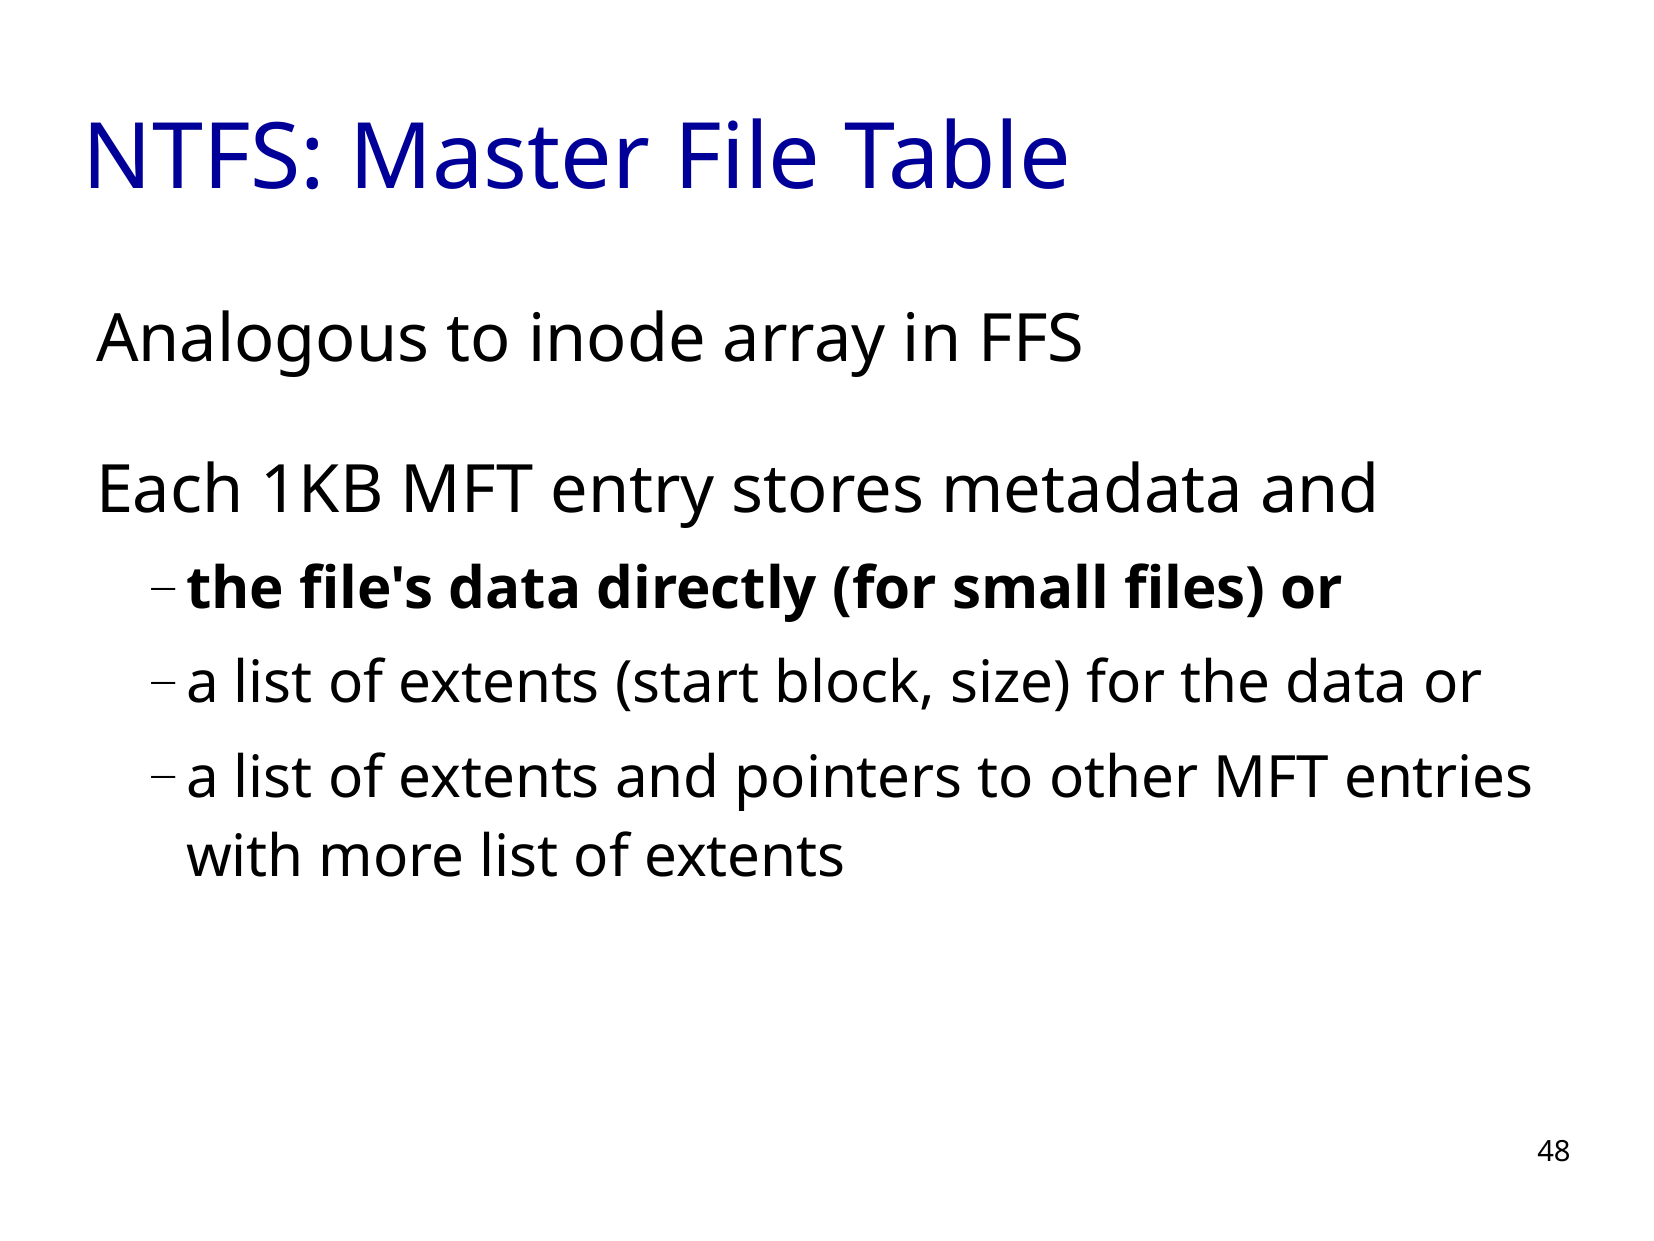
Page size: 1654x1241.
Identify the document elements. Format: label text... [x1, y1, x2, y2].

list Analogous to inode array in FFS Each 1KB MFT entry stores metadata and the file's data directly (for small files) or a list of extents (start block, size) for the data or a list of extents and pointers to other MFT entries with more list of extents [60, 290, 1571, 1096]
title NTFS: Master File Table [82, 49, 1571, 257]
